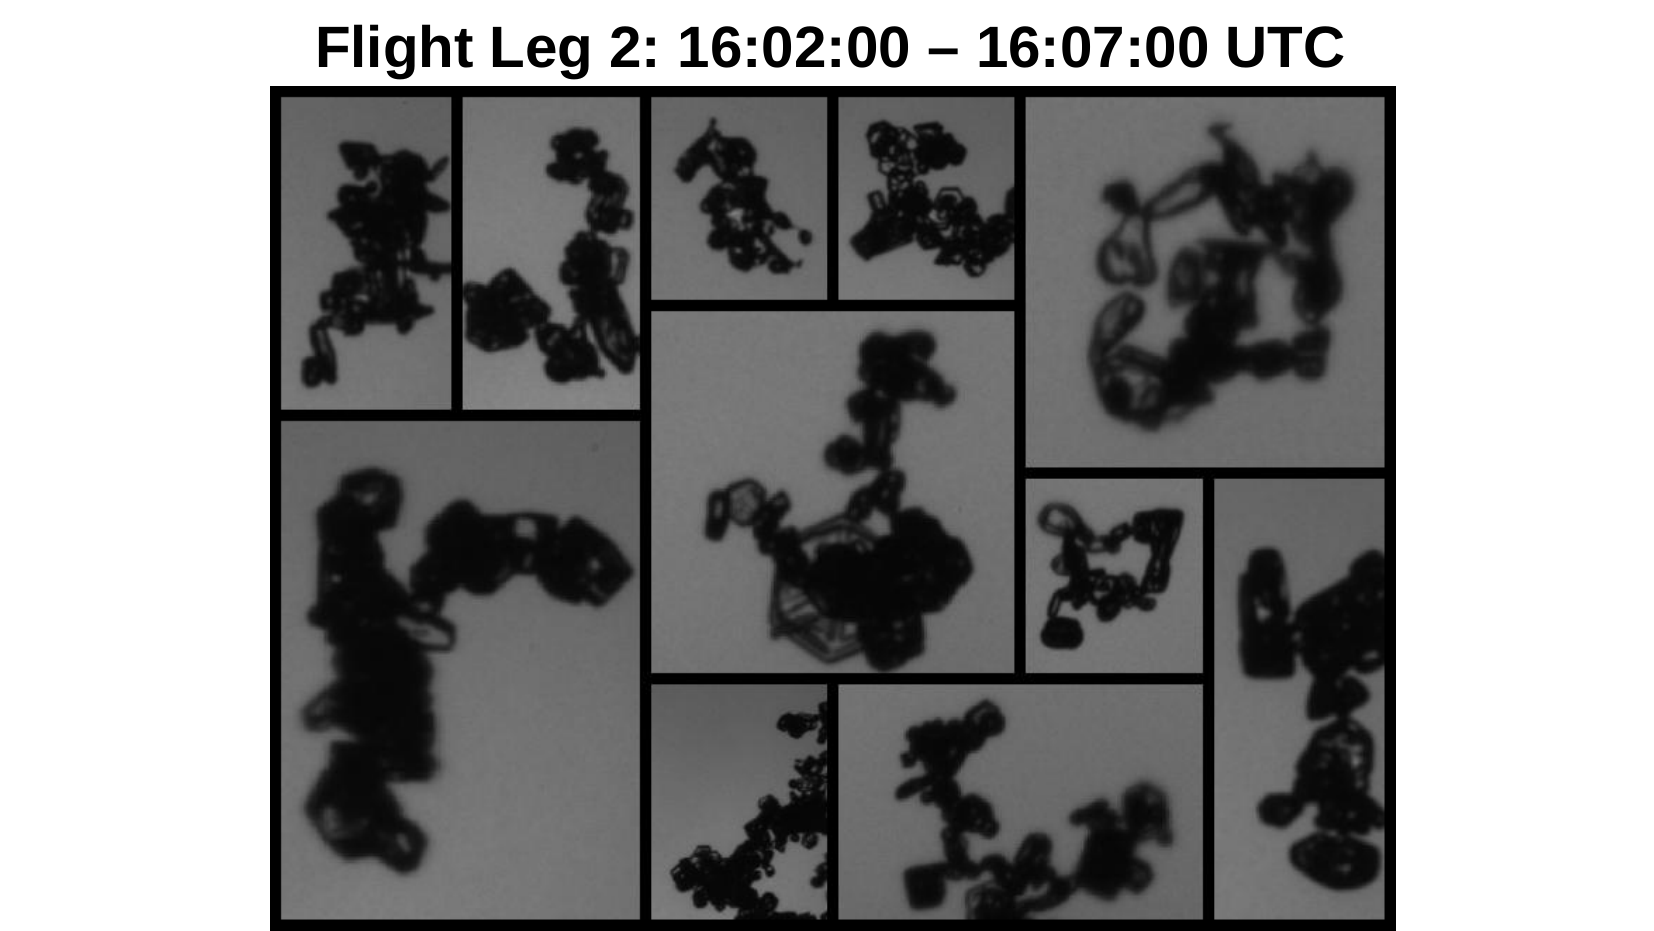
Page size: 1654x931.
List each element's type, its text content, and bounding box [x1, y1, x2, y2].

title Flight Leg 2: 16:02:00 – 16:07:00 UTC [86, 0, 1576, 126]
picture [270, 86, 1396, 931]
